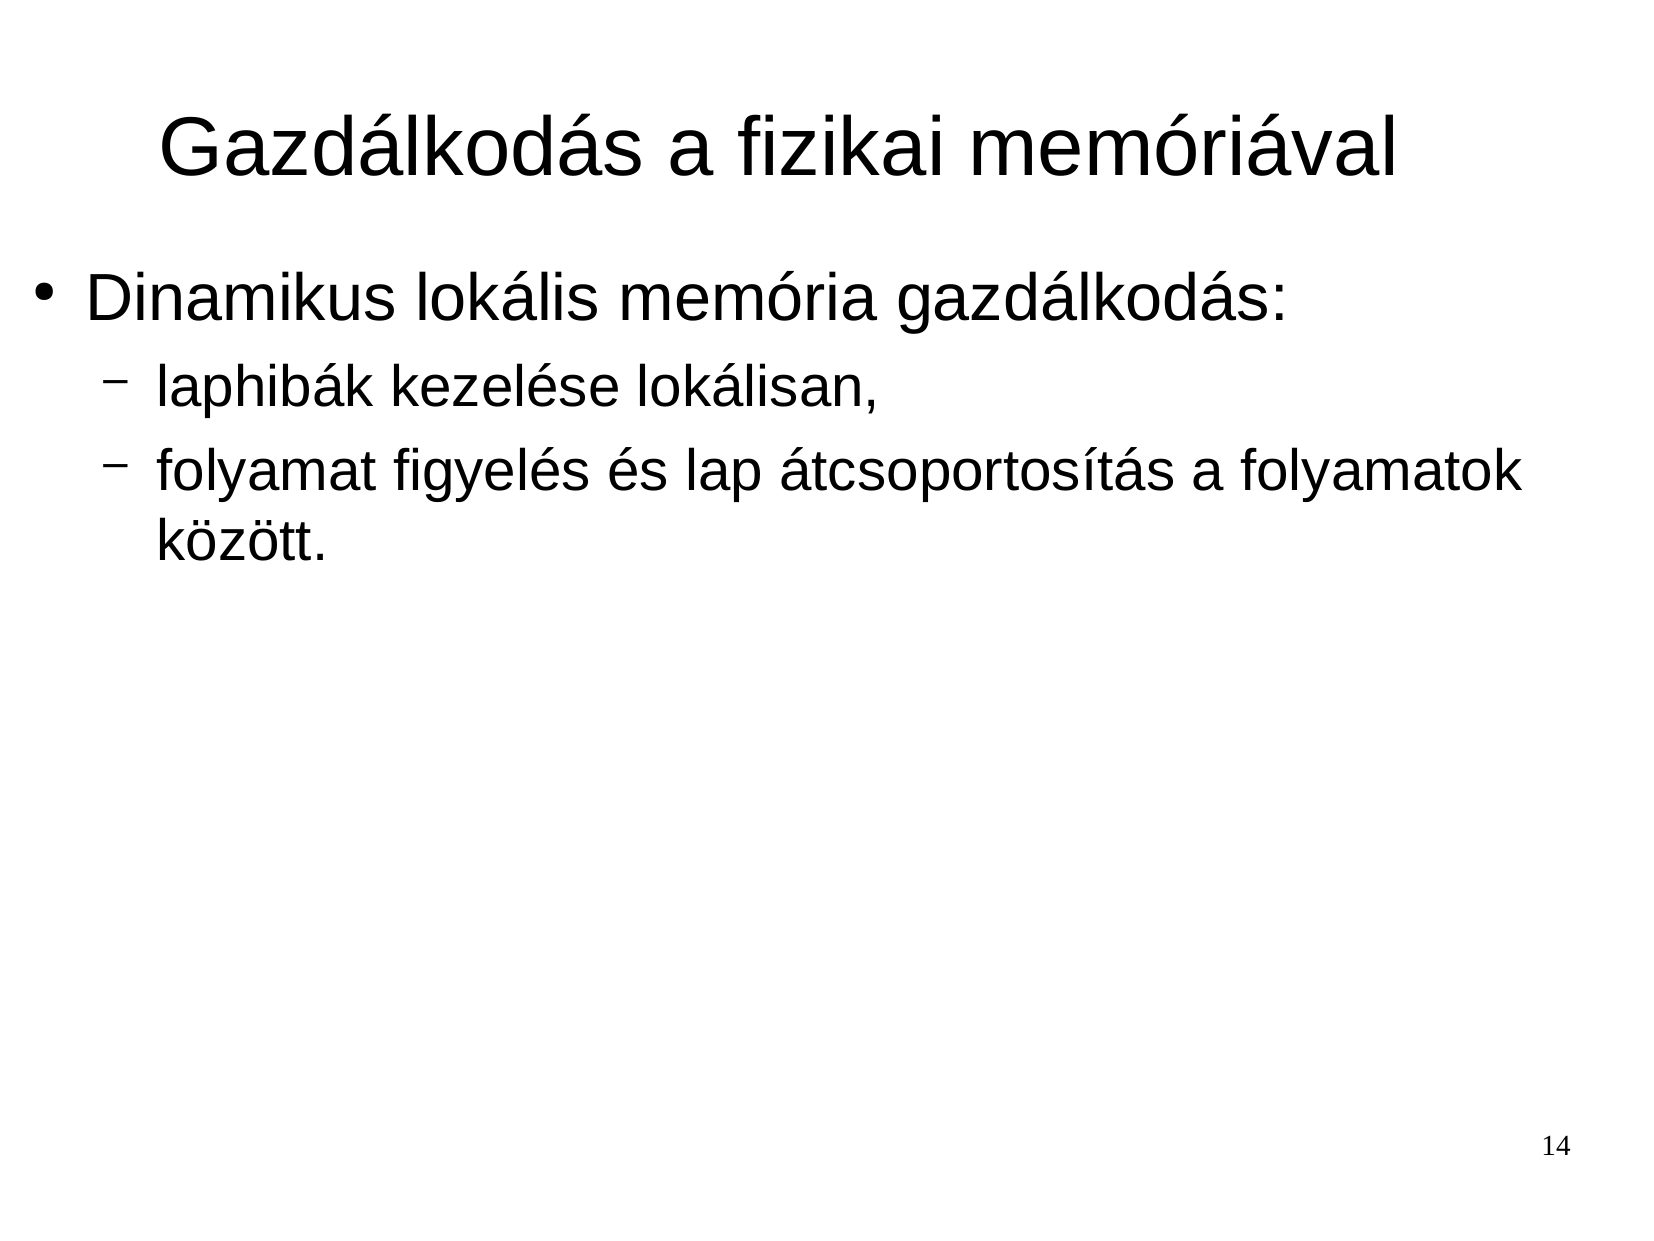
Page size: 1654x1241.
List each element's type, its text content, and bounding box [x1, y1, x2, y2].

list Dinamikus lokális memória gazdálkodás: laphibák kezelése lokálisan, folyamat figyelés és lap átcsoportosítás a folyamatok között. [0, 245, 1590, 991]
title Gazdálkodás a fizikai memóriával [58, 39, 1465, 245]
